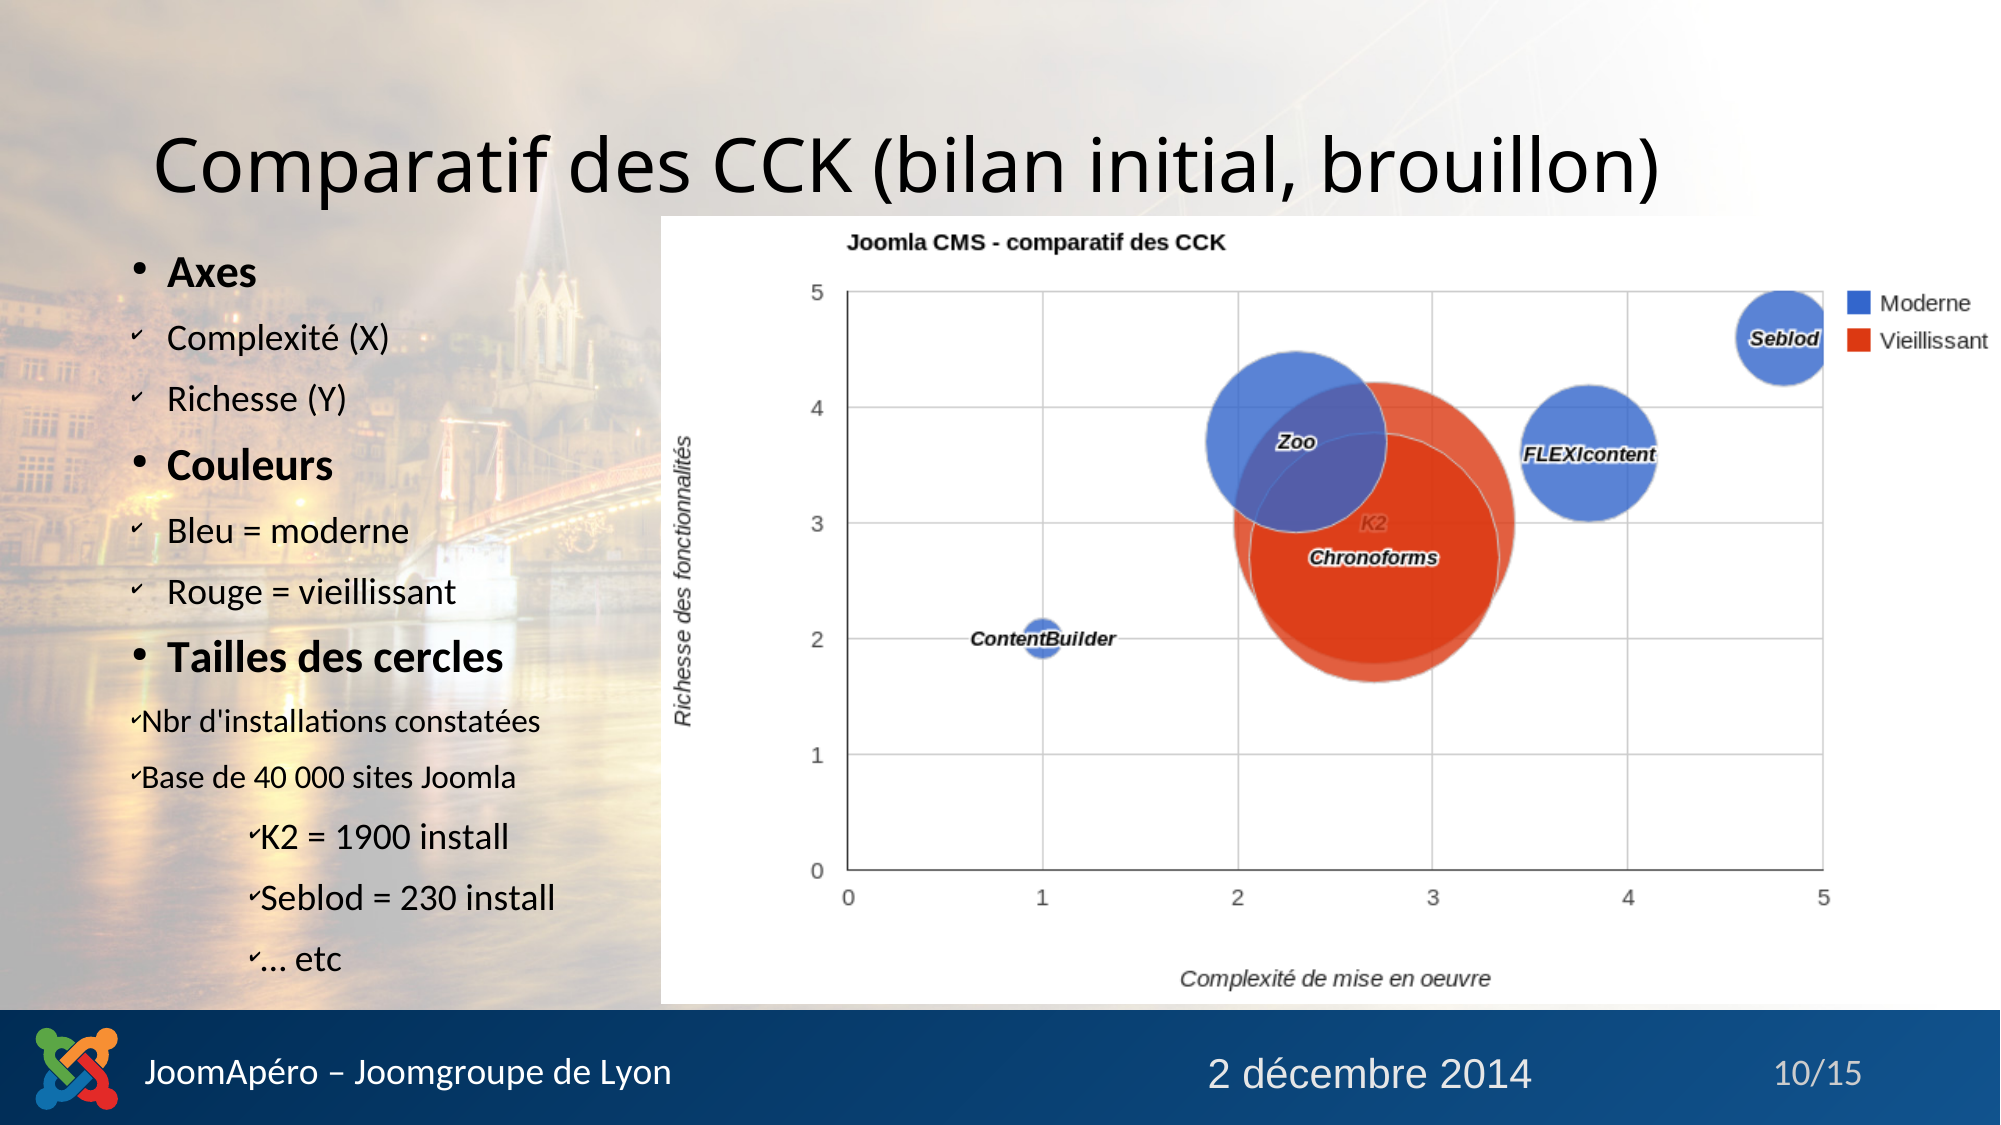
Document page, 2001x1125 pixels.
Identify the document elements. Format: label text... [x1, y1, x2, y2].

title Comparatif des CCK (bilan initial, brouillon) [137, 59, 1863, 248]
picture [0, 0, 2001, 1125]
subtitle Axes Complexité (X) Richesse (Y) Couleurs Bleu = moderne Rouge = vieillissant Tailles des cercles Nbr d'installations constatées Base de 40 000 sites Joomla K2 = 1900 install Seblod = 230 install … etc [131, 248, 661, 981]
